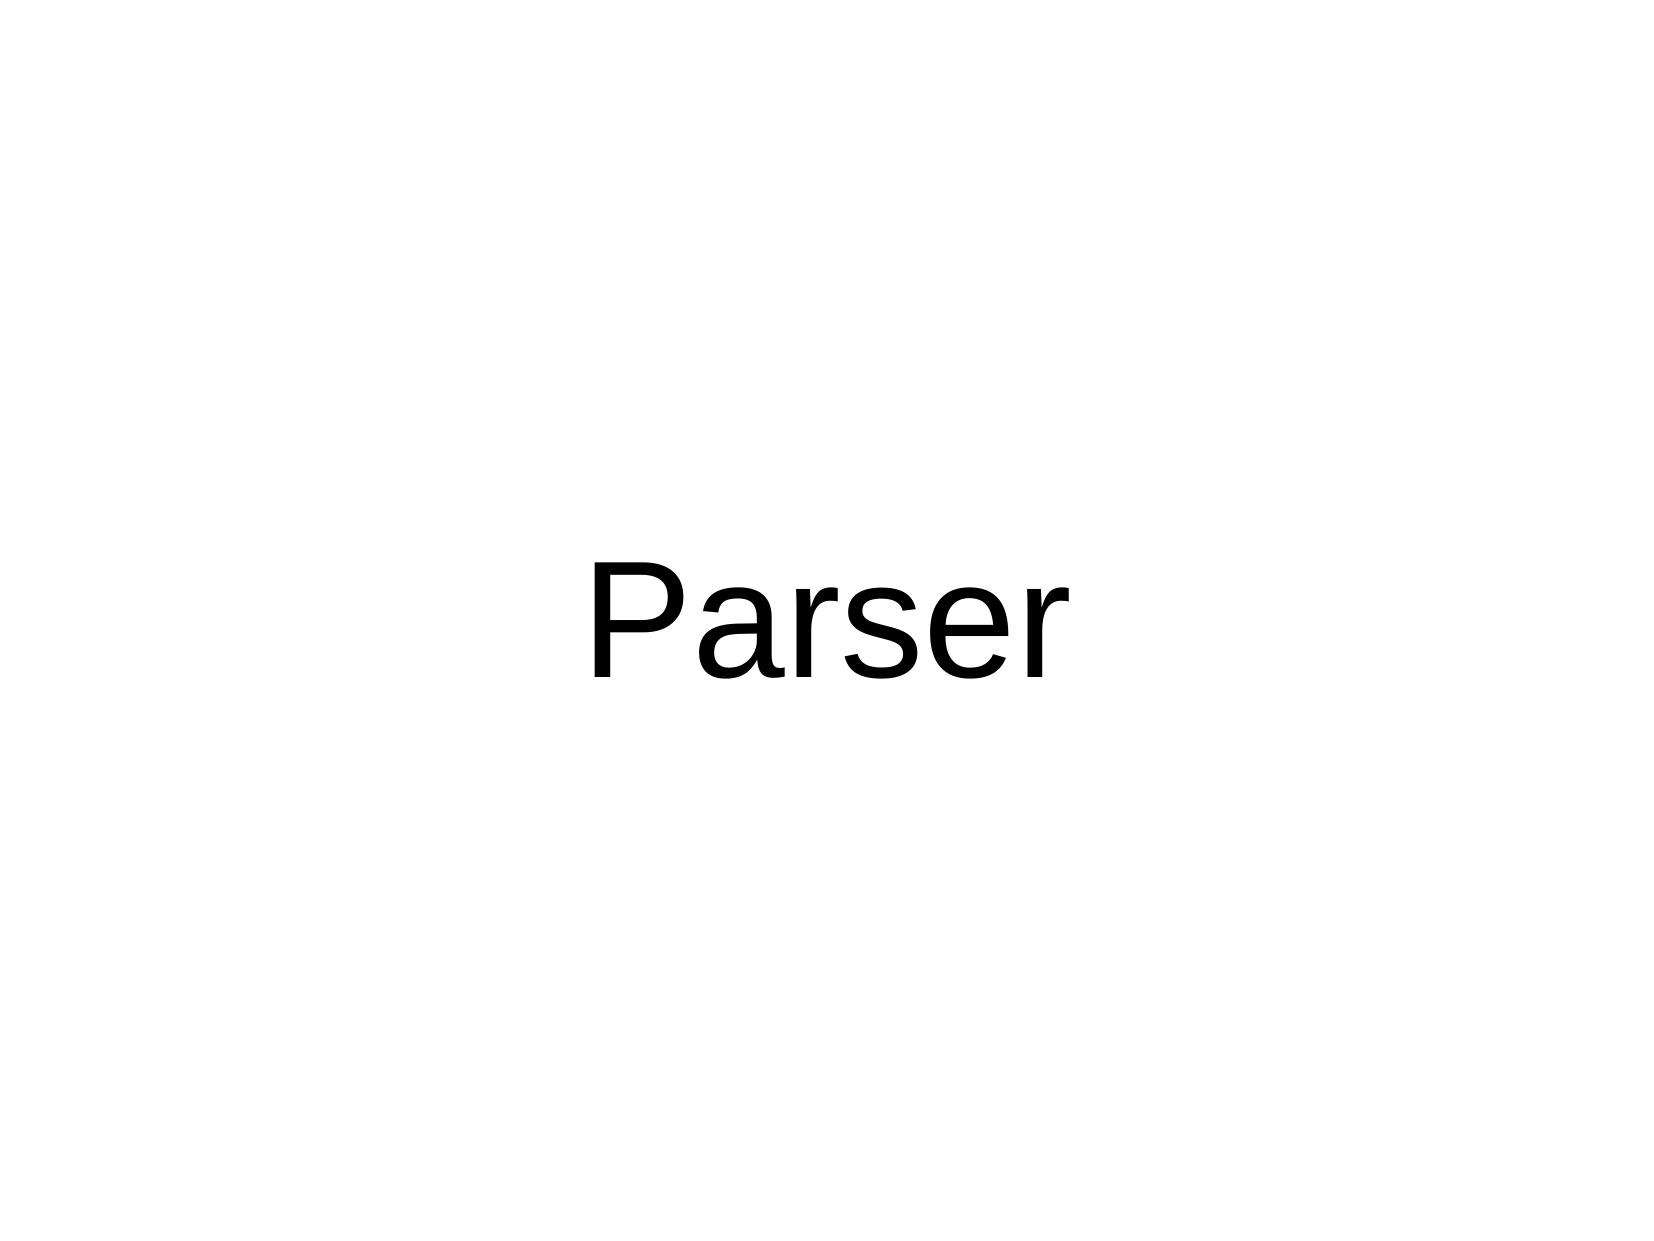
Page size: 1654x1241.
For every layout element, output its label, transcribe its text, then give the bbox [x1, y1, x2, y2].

title Parser [0, 516, 1654, 724]
